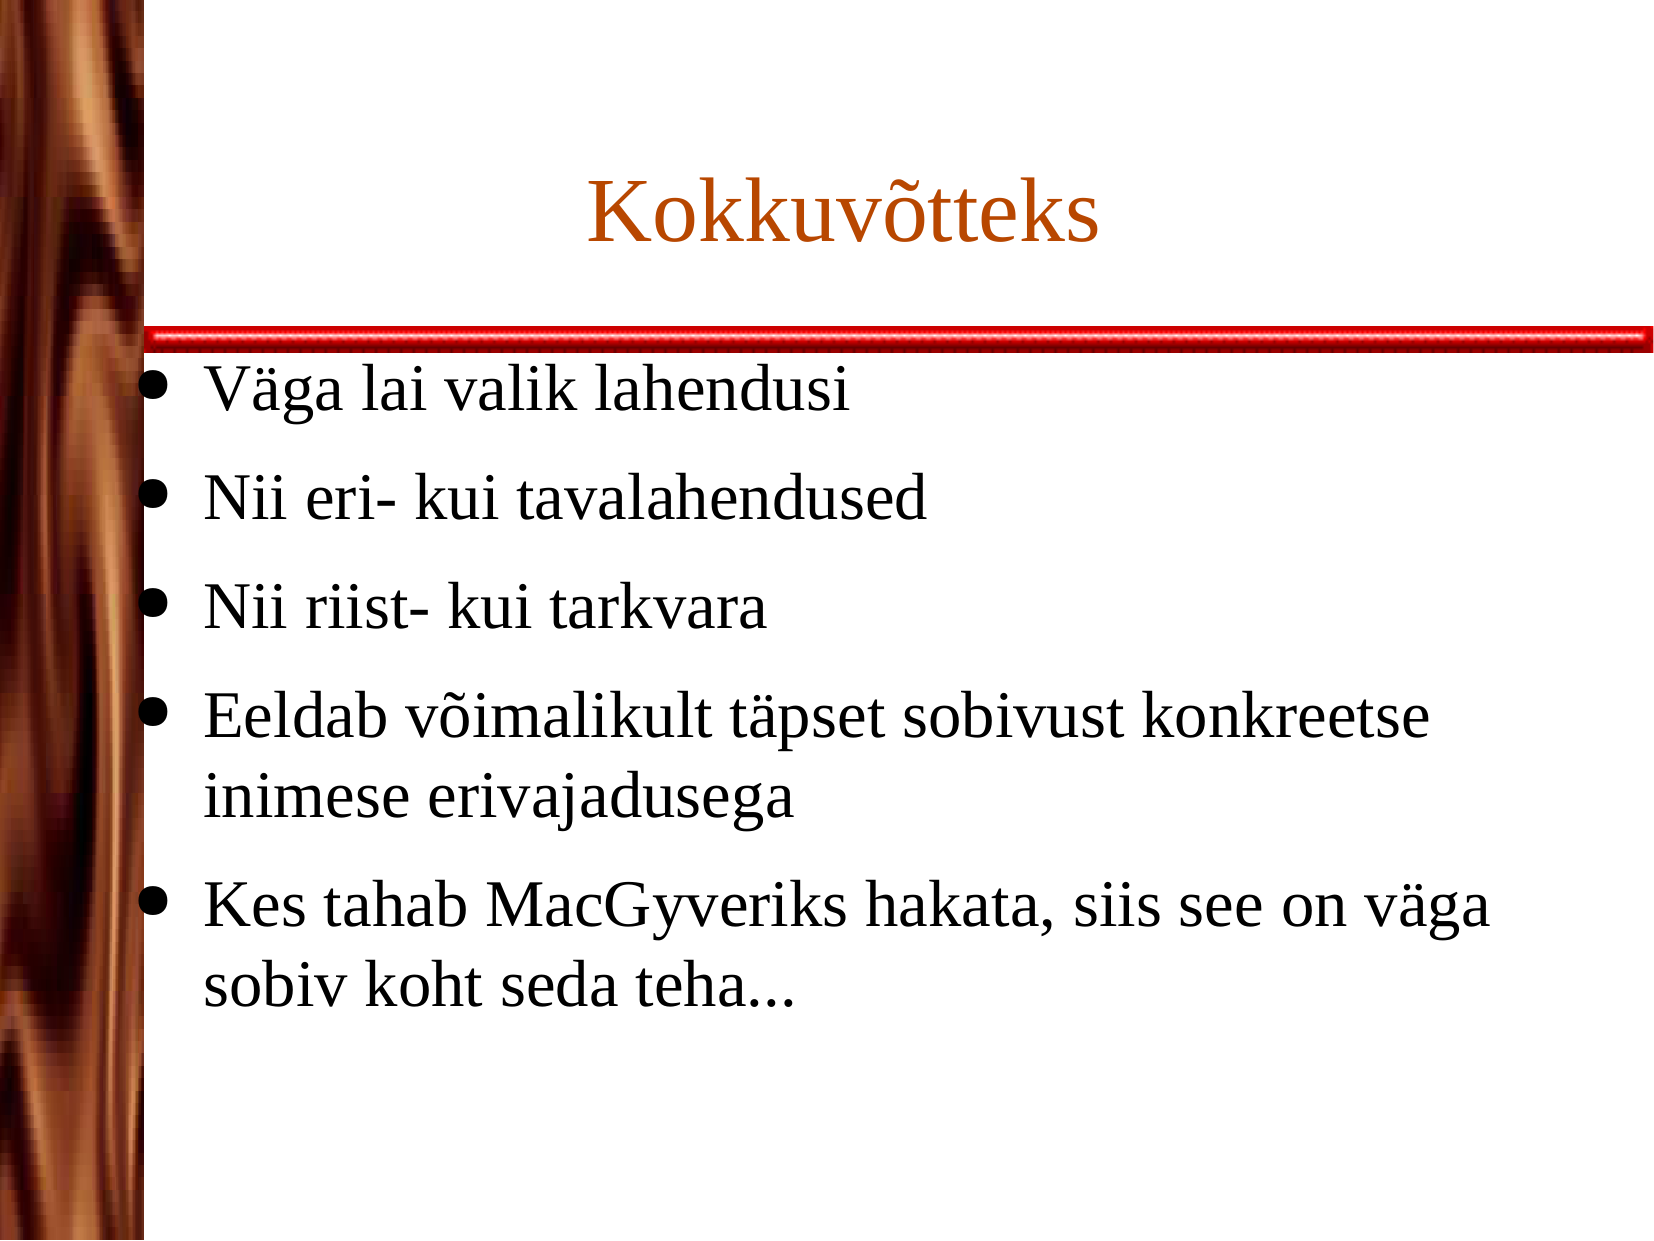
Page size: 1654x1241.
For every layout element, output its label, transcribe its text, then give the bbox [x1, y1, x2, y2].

picture [0, 0, 1654, 1240]
title Kokkuvõtteks [121, 100, 1533, 312]
list Väga lai valik lahendusi Nii eri- kui tavalahendused Nii riist- kui tarkvara Eeldab võimalikult täpset sobivust konkreetse inimese erivajadusega Kes tahab MacGyveriks hakata, siis see on väga sobiv koht seda teha... [121, 344, 1533, 1164]
